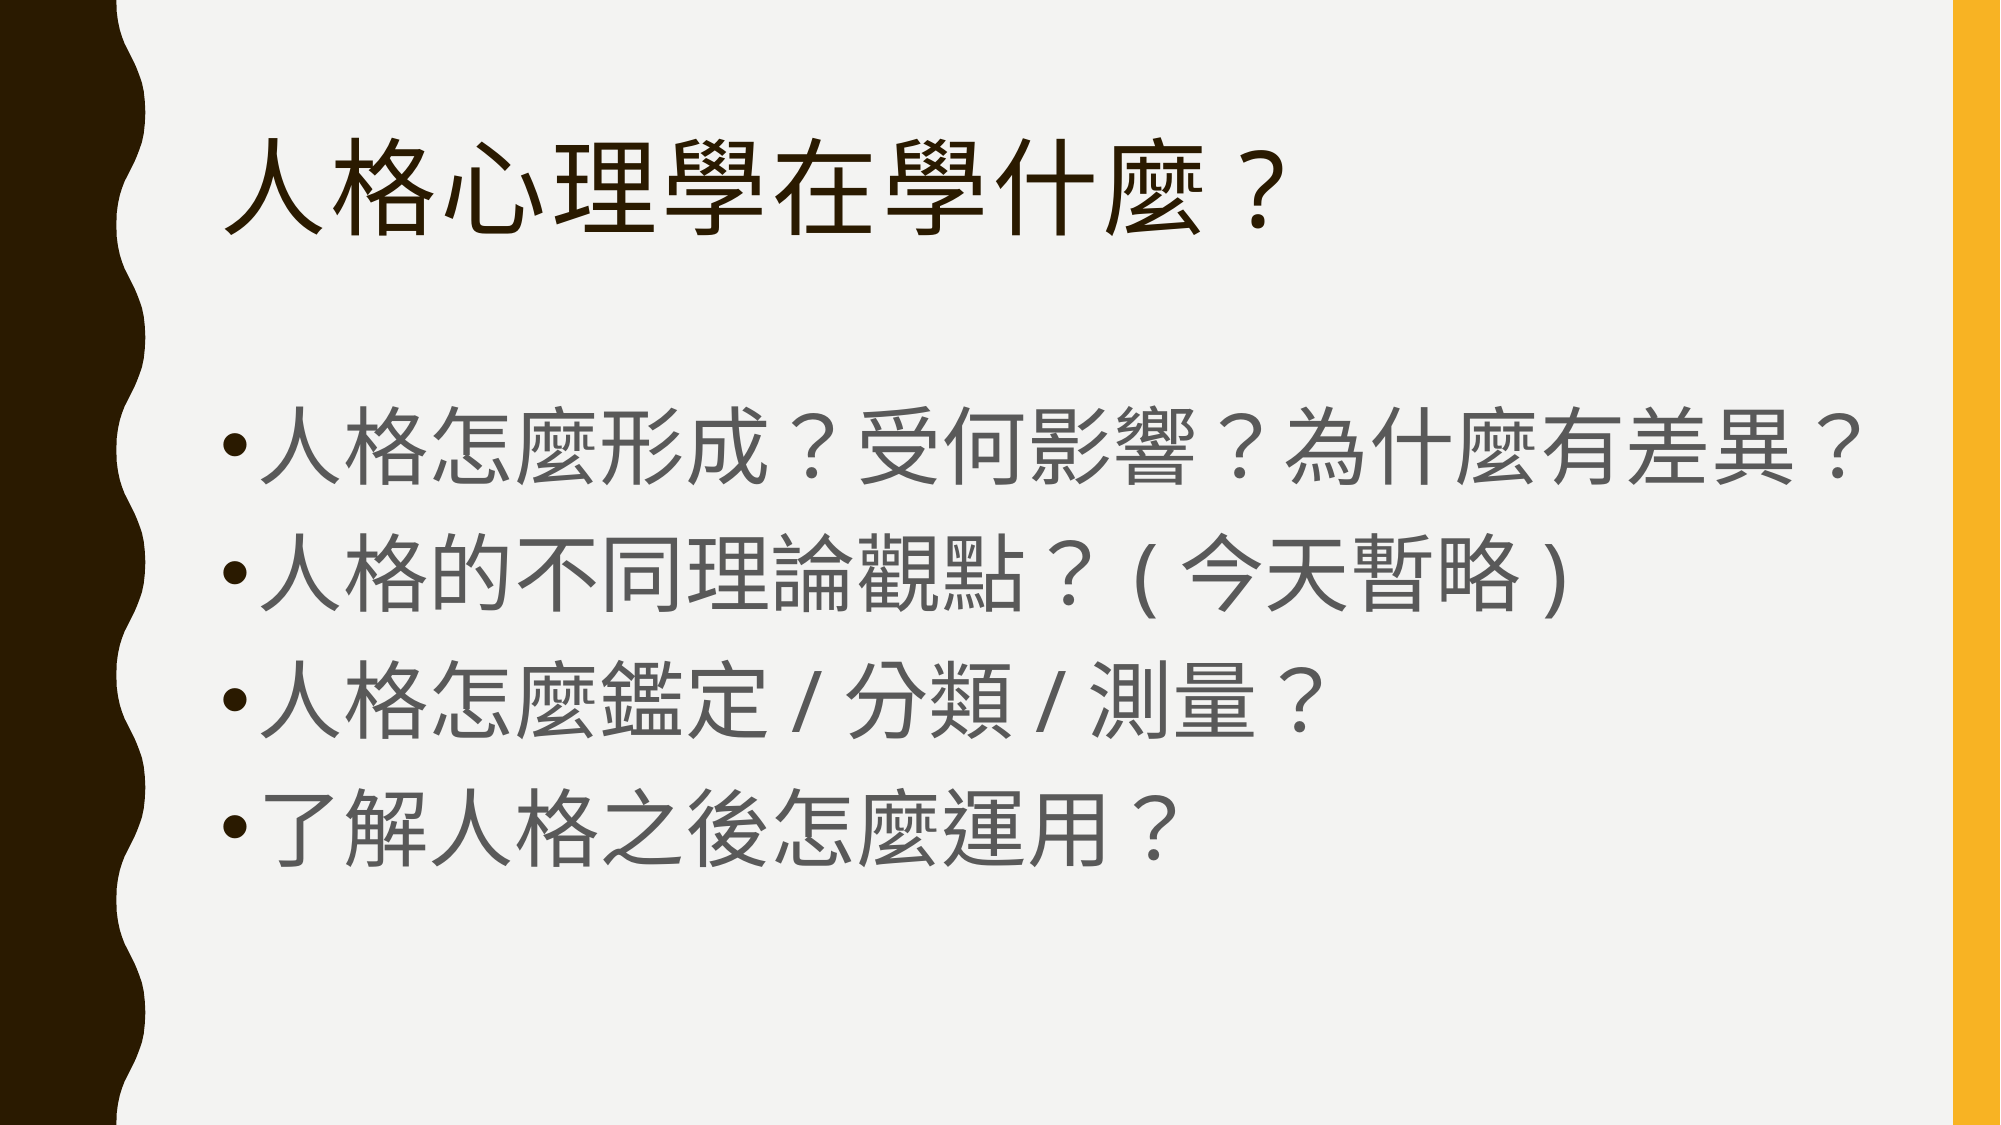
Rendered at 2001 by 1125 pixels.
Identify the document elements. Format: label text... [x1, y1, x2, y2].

list 人格怎麼形成？受何影響？為什麼有差異？ 人格的不同理論觀點？(今天暫略) 人格怎麼鑑定/分類/測量？ 了解人格之後怎麼運用？ [205, 375, 1876, 965]
title 人格心理學在學什麼? [205, 128, 1876, 308]
